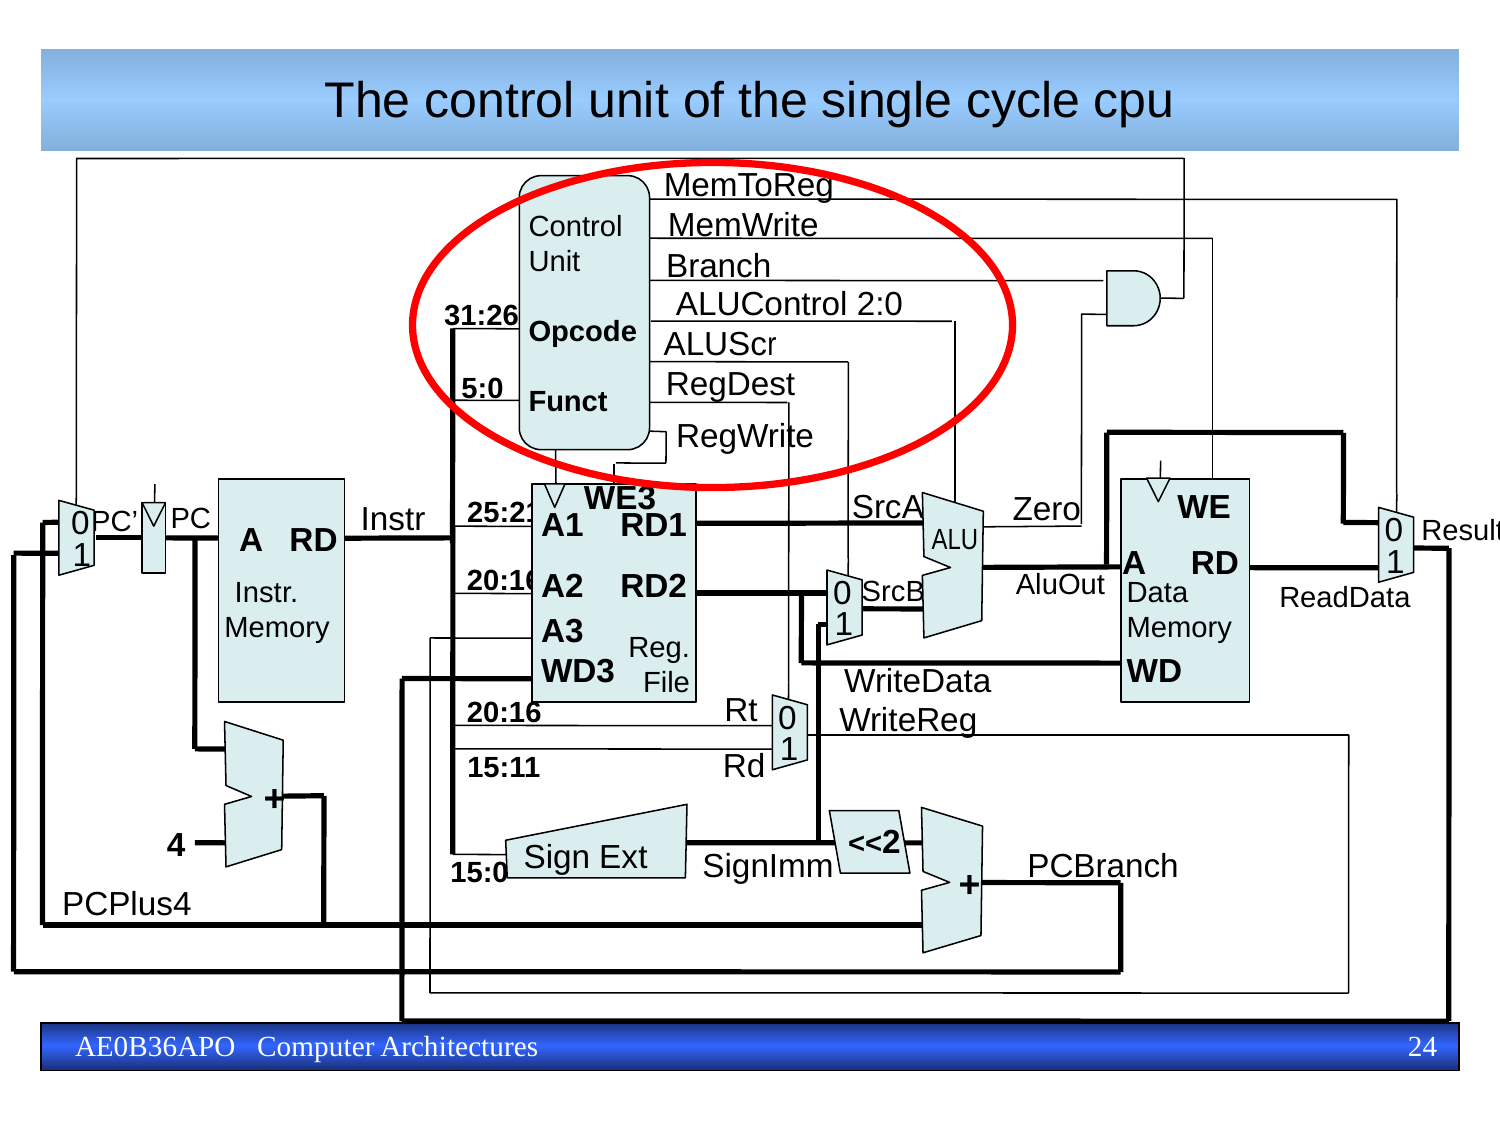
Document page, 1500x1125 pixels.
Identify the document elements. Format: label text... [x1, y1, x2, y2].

text_box [922, 562, 983, 638]
text_box 1 [828, 596, 860, 649]
text_box Rt [718, 682, 764, 735]
text_box 25:21 [461, 487, 532, 534]
text_box AluOut [1009, 559, 1112, 607]
text_box Rd [716, 738, 772, 791]
text_box ALU [925, 514, 985, 562]
text_box 1 [1380, 533, 1411, 586]
text_box 15:0 [497, 865, 503, 879]
text_box MemToReg [657, 167, 841, 209]
text_box SignImm [696, 838, 840, 891]
text_box [1106, 270, 1161, 326]
text_box 4 [140, 815, 201, 871]
text_box 0 [827, 565, 858, 618]
text_box 0 [772, 690, 803, 743]
text_box [224, 798, 283, 867]
text_box [1146, 478, 1171, 502]
text_box 0 [75, 513, 85, 526]
text_box A RD [221, 512, 348, 564]
title The control unit of the single cycle cpu [41, 49, 1459, 151]
text_box 0 [837, 583, 847, 596]
text_box Control Unit Opcode Funct [519, 175, 650, 450]
text_box 5:0 [455, 363, 510, 411]
text_box SrcA [908, 499, 916, 509]
text_box SrcB [863, 588, 876, 599]
text_box WE3 [578, 475, 671, 523]
text_box Reg. File [532, 483, 696, 702]
text_box SrcA [845, 479, 931, 532]
text_box A1 RD1 [535, 497, 699, 550]
text_box PC [164, 493, 218, 541]
text_box [224, 721, 284, 794]
text_box MemWrite [662, 209, 826, 250]
text_box 20:16 [460, 687, 548, 735]
text_box Branch [660, 238, 778, 291]
text_box + [244, 768, 302, 826]
text_box [921, 885, 982, 953]
text_box [839, 869, 910, 874]
text_box WriteReg [833, 691, 984, 744]
text_box Reg. File [560, 483, 578, 497]
text_box WD [1120, 643, 1203, 696]
text_box ALUControl 2:0 [669, 275, 910, 328]
text_box [803, 703, 808, 761]
text_box ALUScr [657, 316, 820, 369]
text_box 1 [773, 721, 805, 774]
text_box Instr. Memory [218, 479, 345, 702]
text_box WE3 [596, 470, 671, 482]
text_box 20:16 [460, 555, 532, 603]
text_box WriteData [927, 672, 940, 690]
text_box Data Memory [1120, 588, 1250, 702]
text_box Sign Ext [505, 804, 687, 878]
text_box Zero [1006, 481, 1088, 534]
text_box [921, 807, 983, 879]
text_box WE [1171, 479, 1254, 532]
text_box 0 [53, 495, 96, 548]
text_box Data Memory [1120, 479, 1250, 535]
text_box PCPlus4 [56, 876, 198, 929]
text_box MemToReg [657, 156, 841, 174]
text_box [858, 578, 863, 636]
text_box Instr [354, 490, 432, 543]
text_box Result [1415, 505, 1500, 552]
text_box A RD [1116, 535, 1260, 588]
text_box + [939, 854, 999, 912]
text_box PC’ [96, 495, 145, 543]
text_box Control Unit Opcode Funct [519, 175, 577, 196]
text_box SrcB [858, 565, 932, 613]
text_box 1 [54, 526, 98, 579]
text_box 15:11 [461, 742, 547, 790]
text_box [922, 492, 984, 558]
text_box [1410, 516, 1414, 574]
text_box 0 [1378, 502, 1410, 555]
text_box [142, 502, 166, 574]
text_box 15:0 [444, 847, 516, 895]
text_box WriteData [838, 653, 998, 706]
text_box PCBranch [1021, 837, 1186, 890]
text_box RegWrite [670, 408, 821, 461]
text_box A3 WD3 [535, 603, 628, 696]
text_box 0 [782, 708, 792, 721]
text_box <<2 [823, 813, 916, 869]
text_box PC’ [96, 513, 106, 521]
text_box A2 RD2 [535, 558, 699, 611]
text_box 31:26 [438, 290, 519, 338]
text_box [544, 483, 565, 508]
text_box ReadData [1273, 572, 1418, 619]
text_box RegDest [659, 356, 802, 409]
text_box 0 [1388, 520, 1398, 533]
